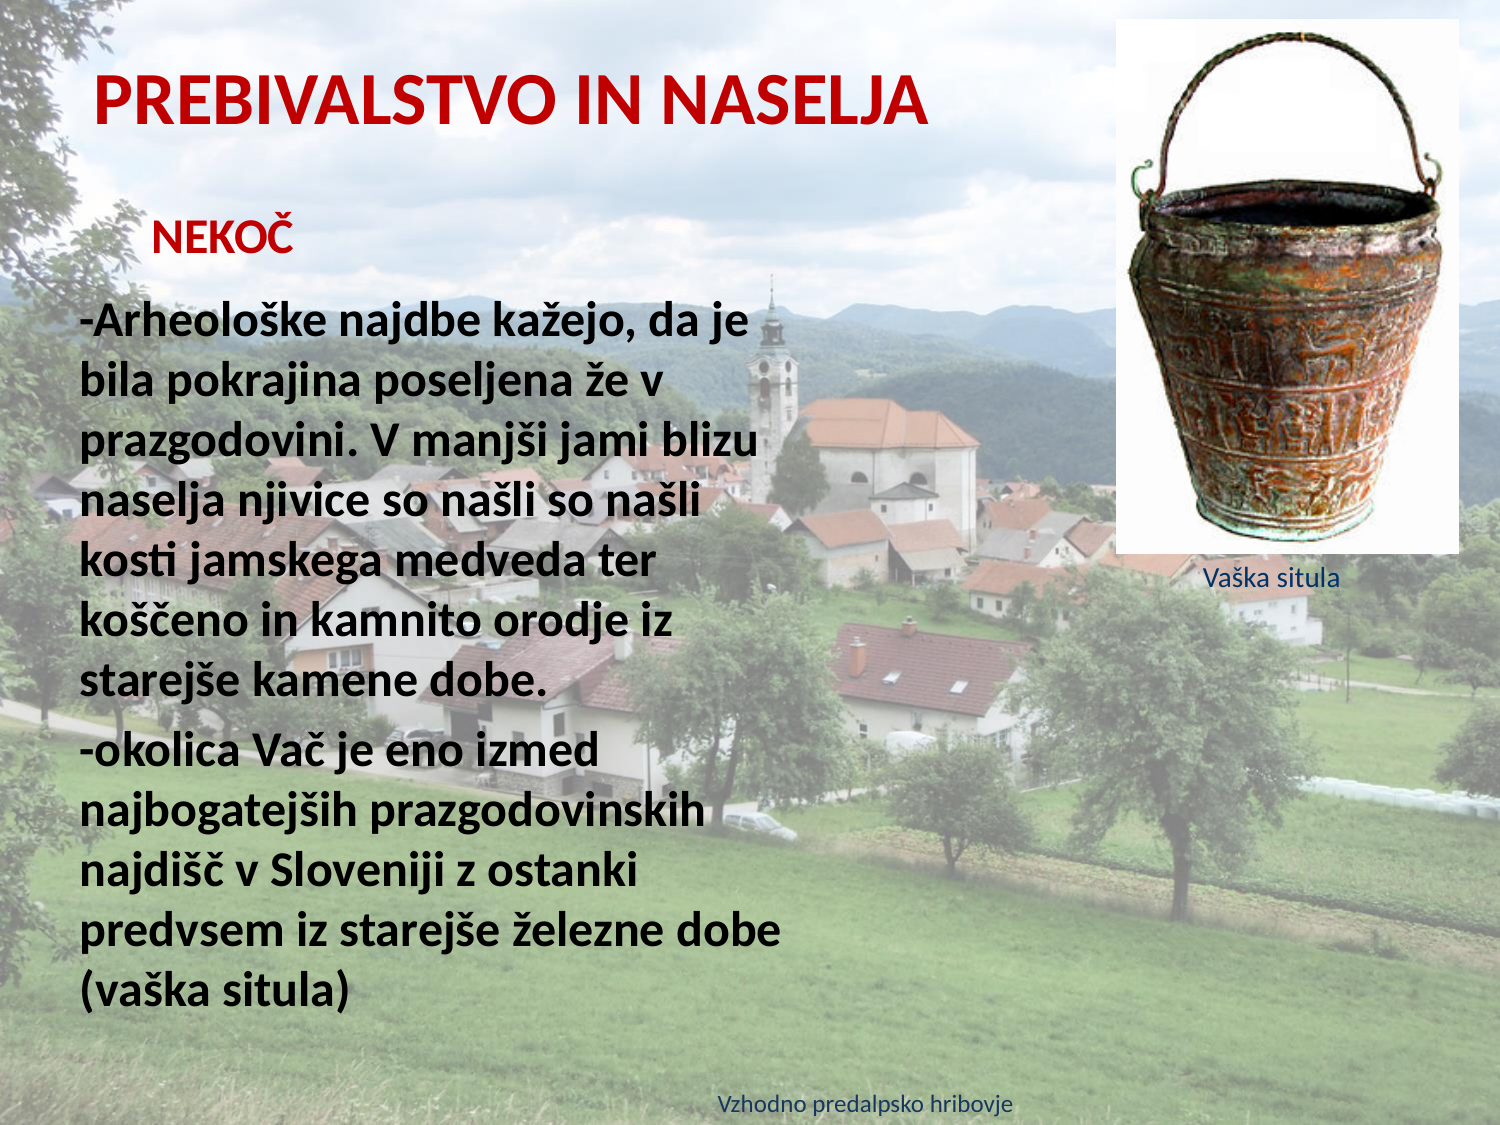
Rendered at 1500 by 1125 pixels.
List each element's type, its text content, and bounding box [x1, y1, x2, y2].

text_box Vaška situla [1188, 550, 1356, 601]
list -Arheološke najdbe kažejo, da je bila pokrajina poseljena že v prazgodovini. V manjši jami blizu naselja njivice so našli so našli kosti jamskega medveda ter koščeno in kamnito orodje iz starejše kamene dobe. -okolica Vač je eno izmed najbogatejših prazgodovinskih najdišč v Sloveniji z ostanki predvsem iz starejše železne dobe (vaška situla) [64, 278, 823, 1106]
picture [0, 0, 1500, 1125]
text_box NEKOČ [136, 196, 310, 272]
title Prebivalstvo in naselja [0, 0, 1188, 188]
text_box Vzhodno predalpsko hribovje [702, 1079, 1105, 1125]
